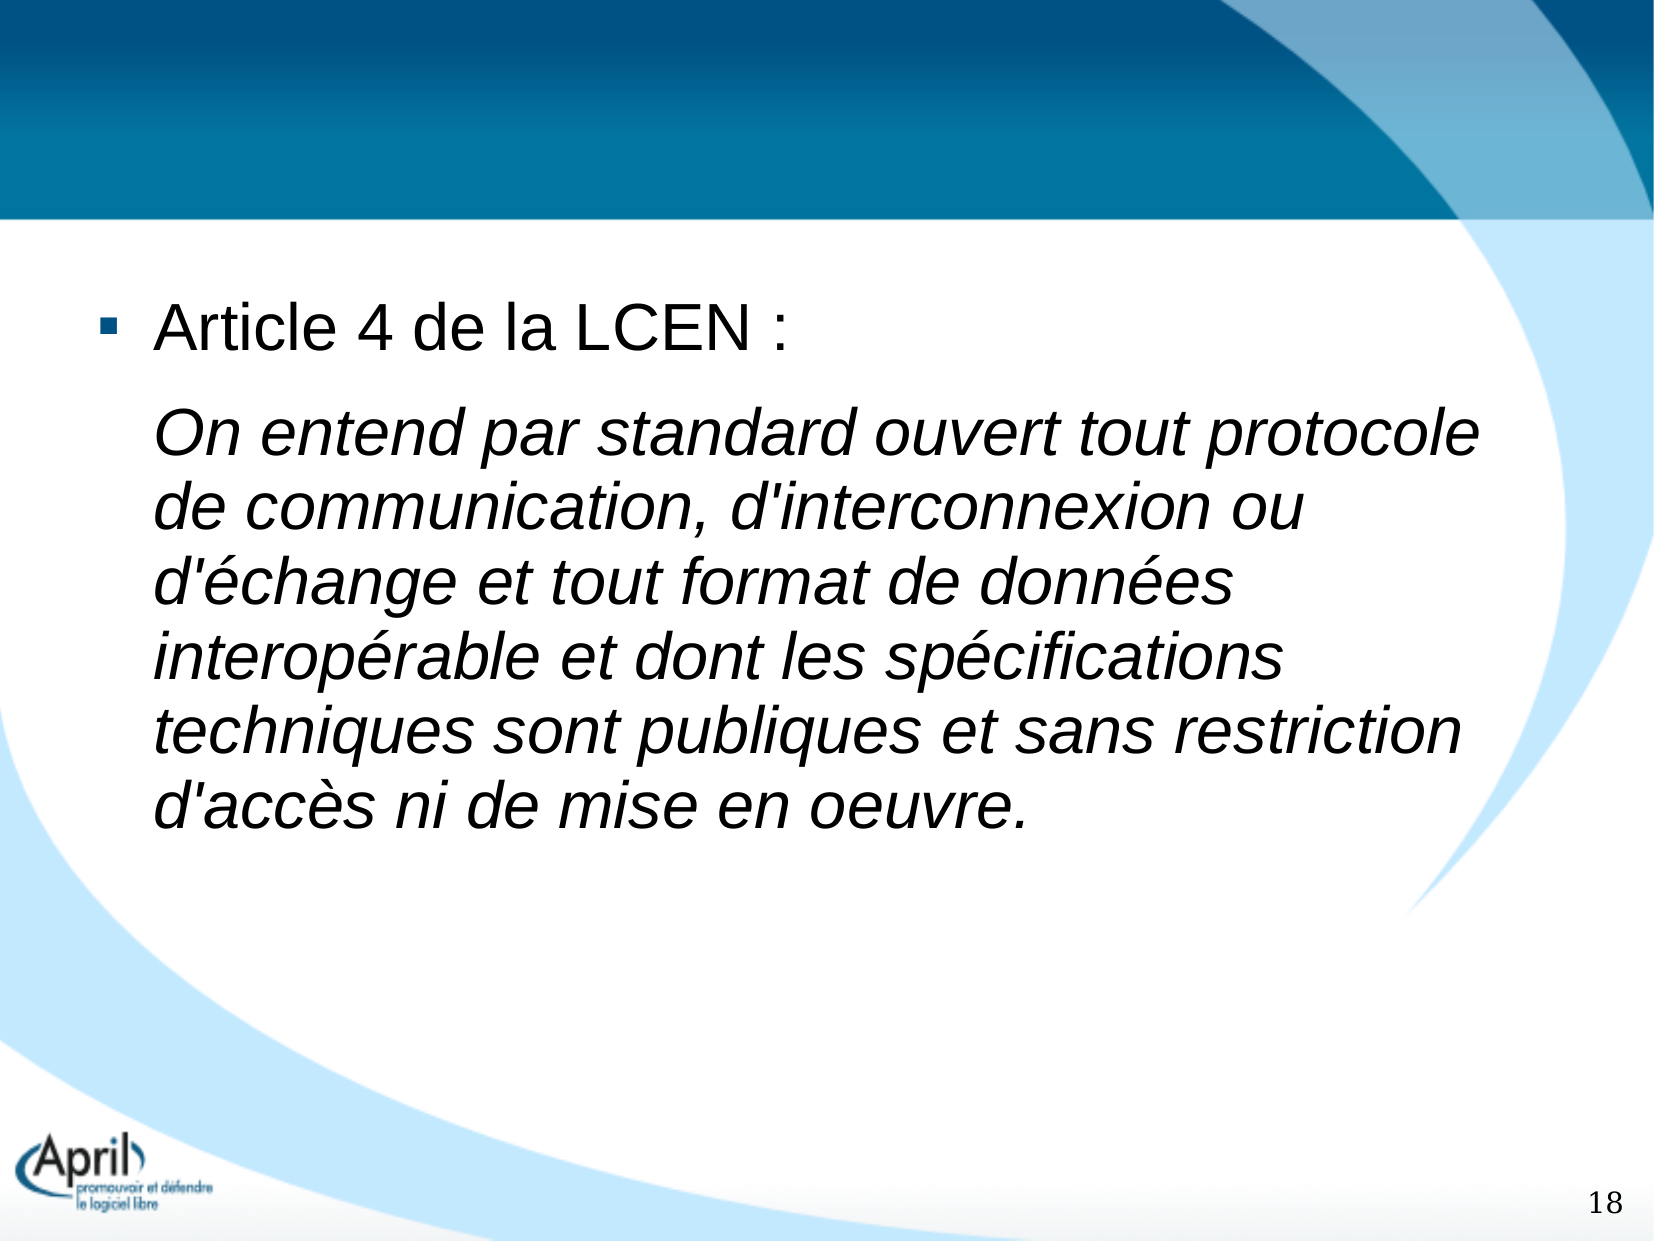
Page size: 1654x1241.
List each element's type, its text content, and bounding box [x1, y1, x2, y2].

picture [0, 0, 1654, 1241]
list Article 4 de la LCEN : On entend par standard ouvert tout protocole de communication, d'interconnexion ou d'échange et tout format de données interopérable et dont les spécifications techniques sont publiques et sans restriction d'accès ni de mise en oeuvre. [82, 290, 1571, 1109]
